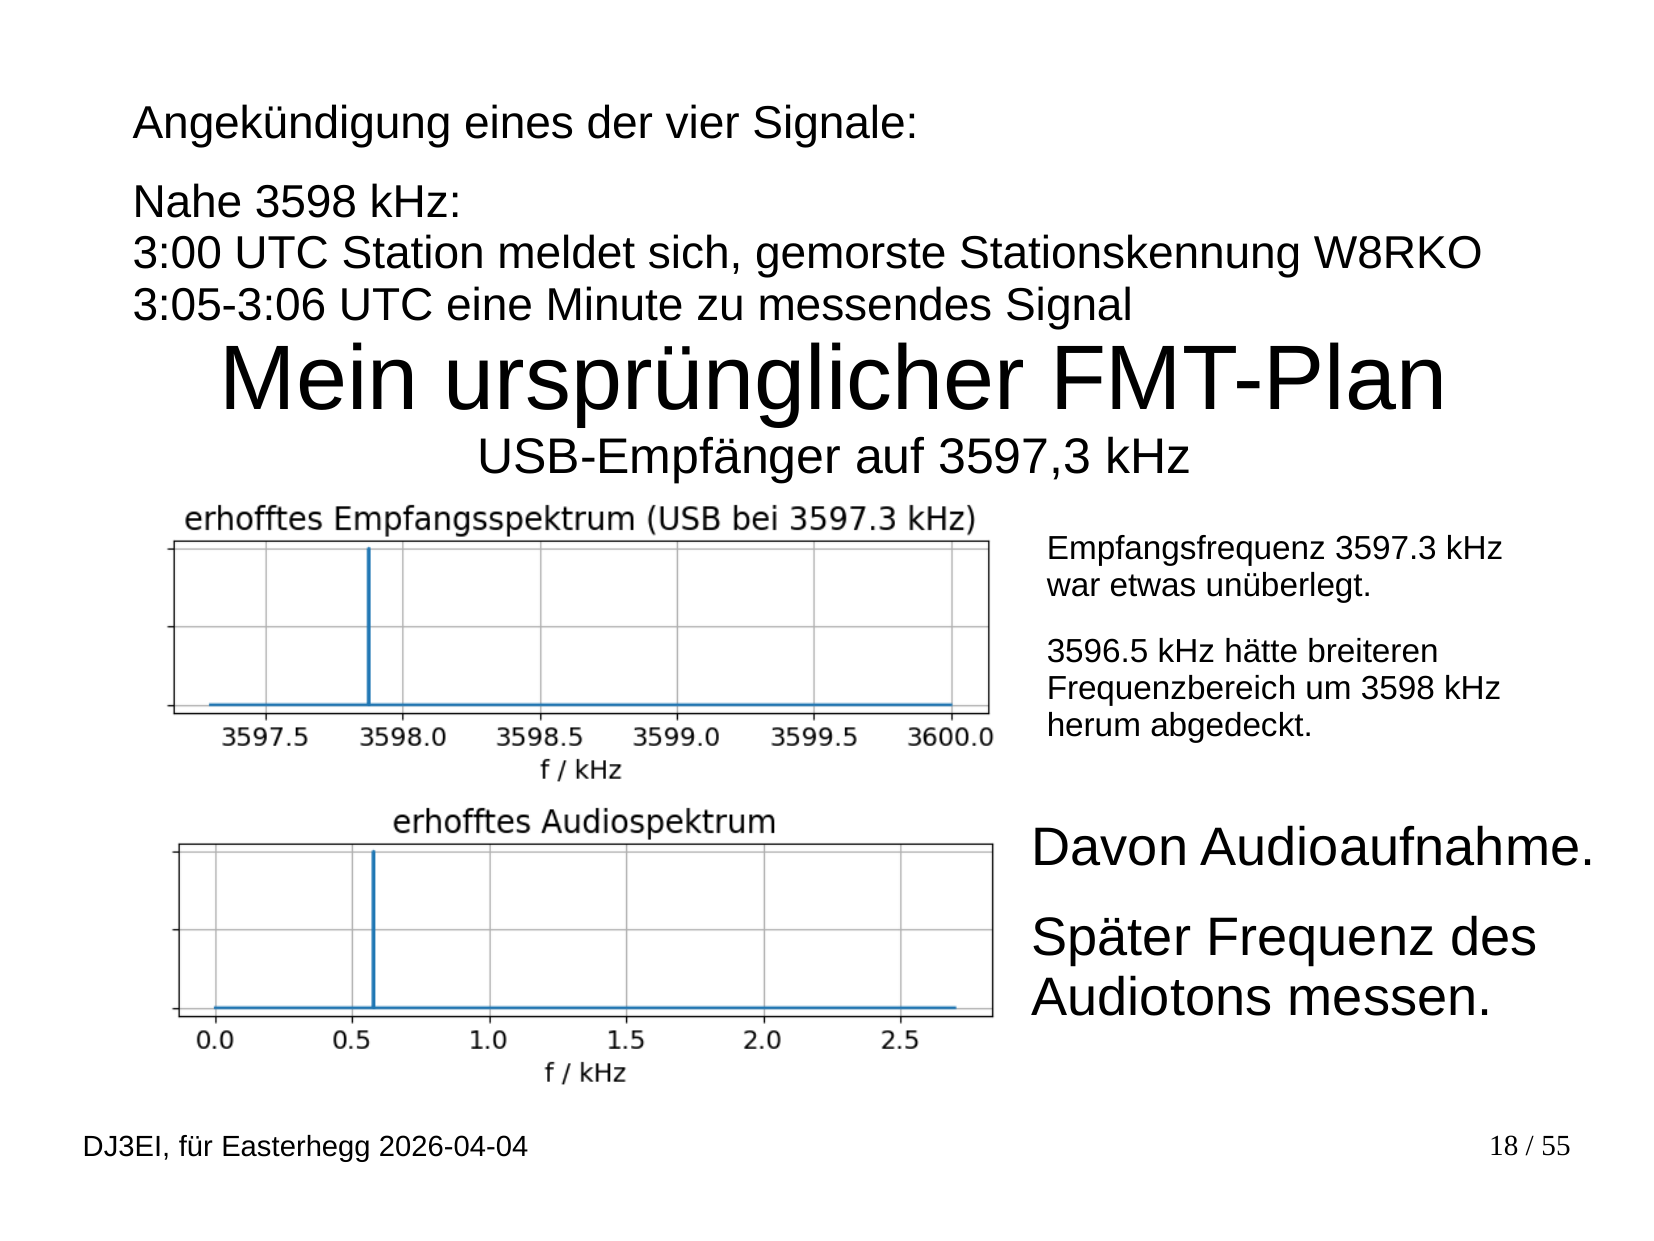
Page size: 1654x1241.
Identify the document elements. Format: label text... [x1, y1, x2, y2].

picture [154, 509, 1008, 1099]
text_box Empfangsfrequenz 3597.3 kHz war etwas unüberlegt. 3596.5 kHz hätte breiteren Frequenzbereich um 3598 kHz herum abgedeckt. [1032, 521, 1606, 756]
list Angekündigung eines der vier Signale: Nahe 3598 kHz: 3:00 UTC Station meldet sich, gemorste Stationskennung W8RKO 3:05-3:06 UTC eine Minute zu messendes Signal [132, 97, 1502, 336]
title Mein ursprünglicher FMT-Plan USB-Empfänger auf 3597,3 kHz [90, 301, 1579, 509]
text_box Davon Audioaufnahme. Später Frequenz des Audiotons messen. [1016, 808, 1611, 1077]
